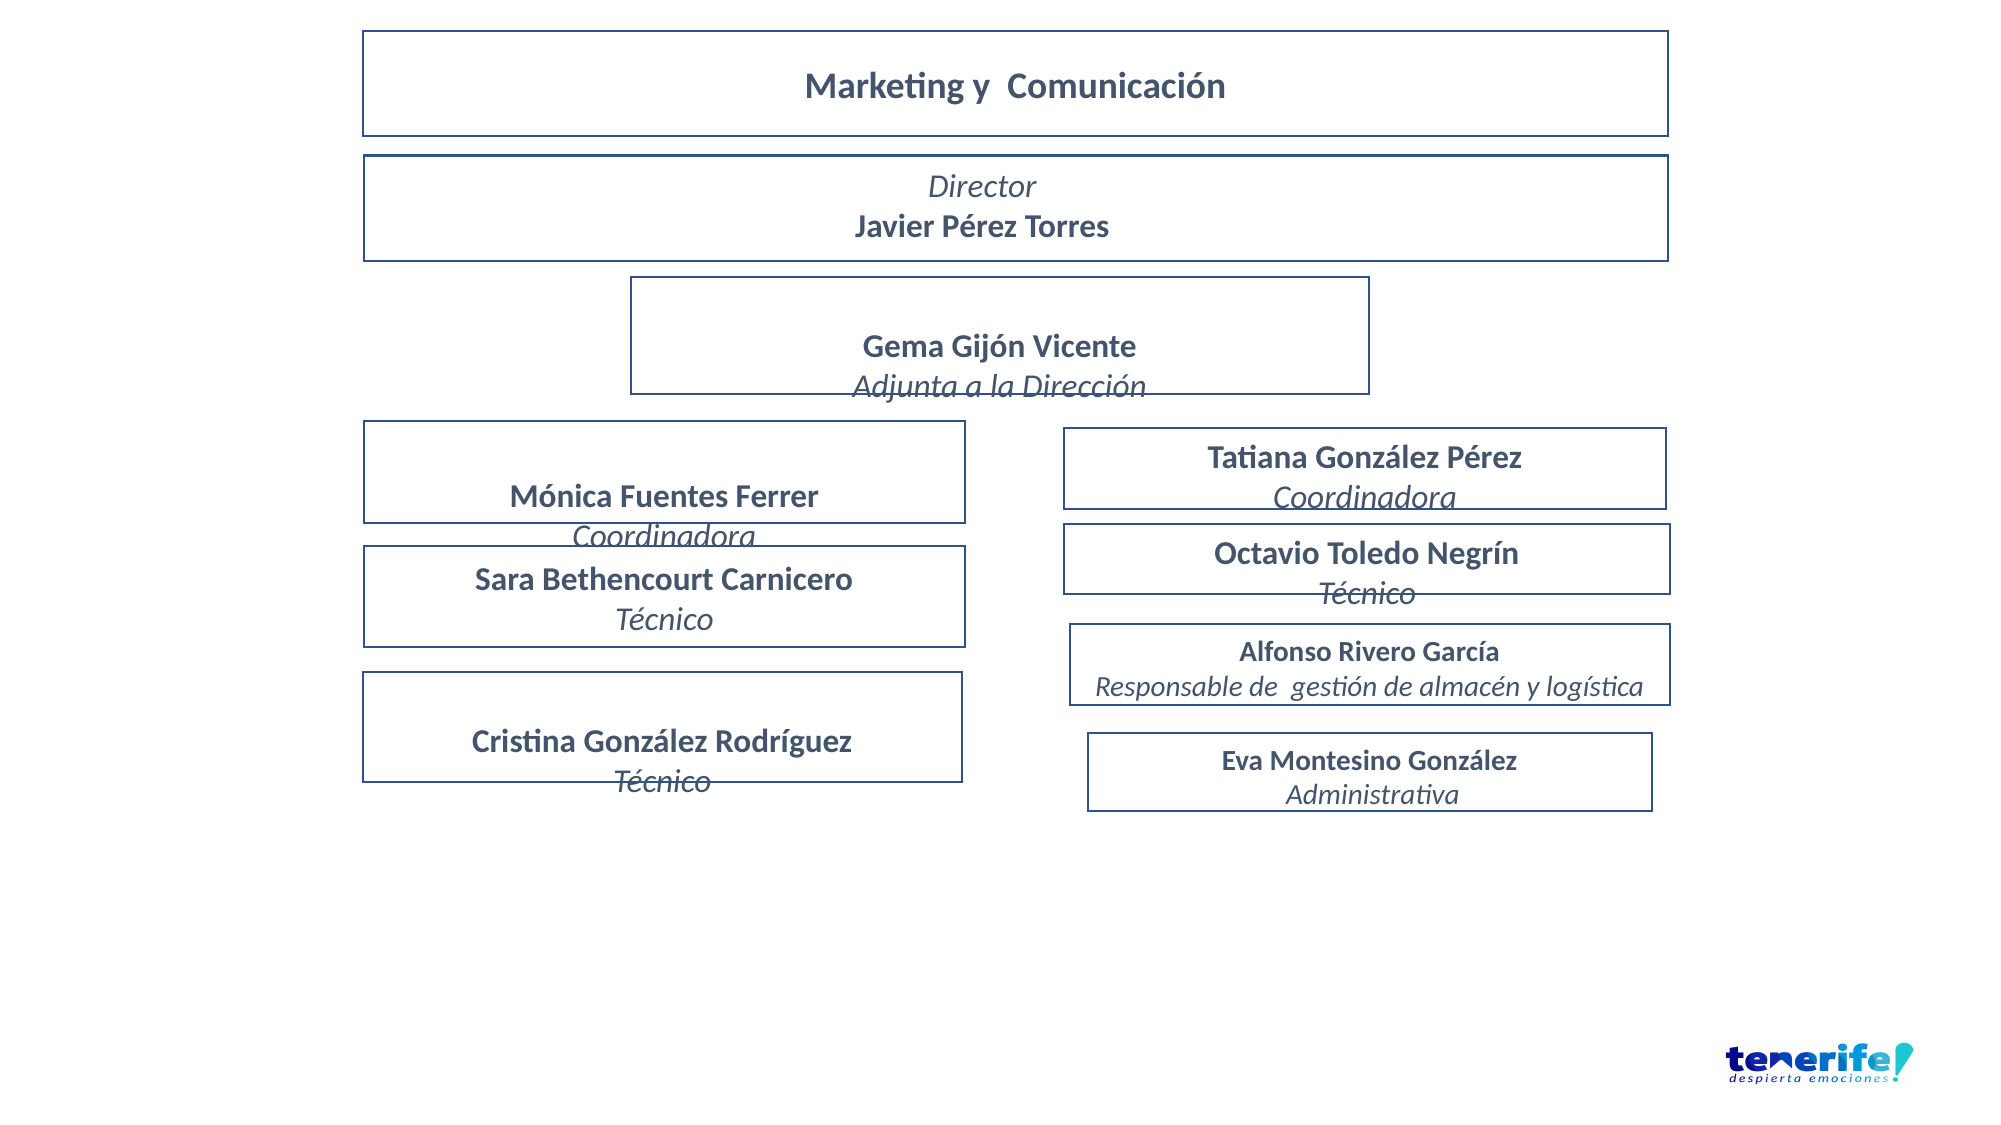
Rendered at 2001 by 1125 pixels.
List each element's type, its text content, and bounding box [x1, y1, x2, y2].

text_box Eva Montesino González Administrativa [1088, 733, 1652, 811]
text_box Sara Bethencourt Carnicero Técnico [364, 546, 965, 647]
text_box Alfonso Rivero García Responsable de gestión de almacén y logística [1070, 624, 1670, 705]
text_box Octavio Toledo Negrín Técnico [1064, 524, 1670, 594]
picture [1721, 1039, 1917, 1086]
text_box Mónica Fuentes Ferrer Coordinadora [364, 421, 965, 523]
text_box Marketing y Comunicación [363, 31, 1668, 136]
text_box Gema Gijón Vicente Adjunta a la Dirección [631, 277, 1369, 394]
text_box Cristina González Rodríguez Técnico [363, 672, 962, 782]
text_box Tatiana González Pérez Coordinadora [1064, 428, 1666, 509]
text_box Director Javier Pérez Torres [646, 157, 1319, 252]
